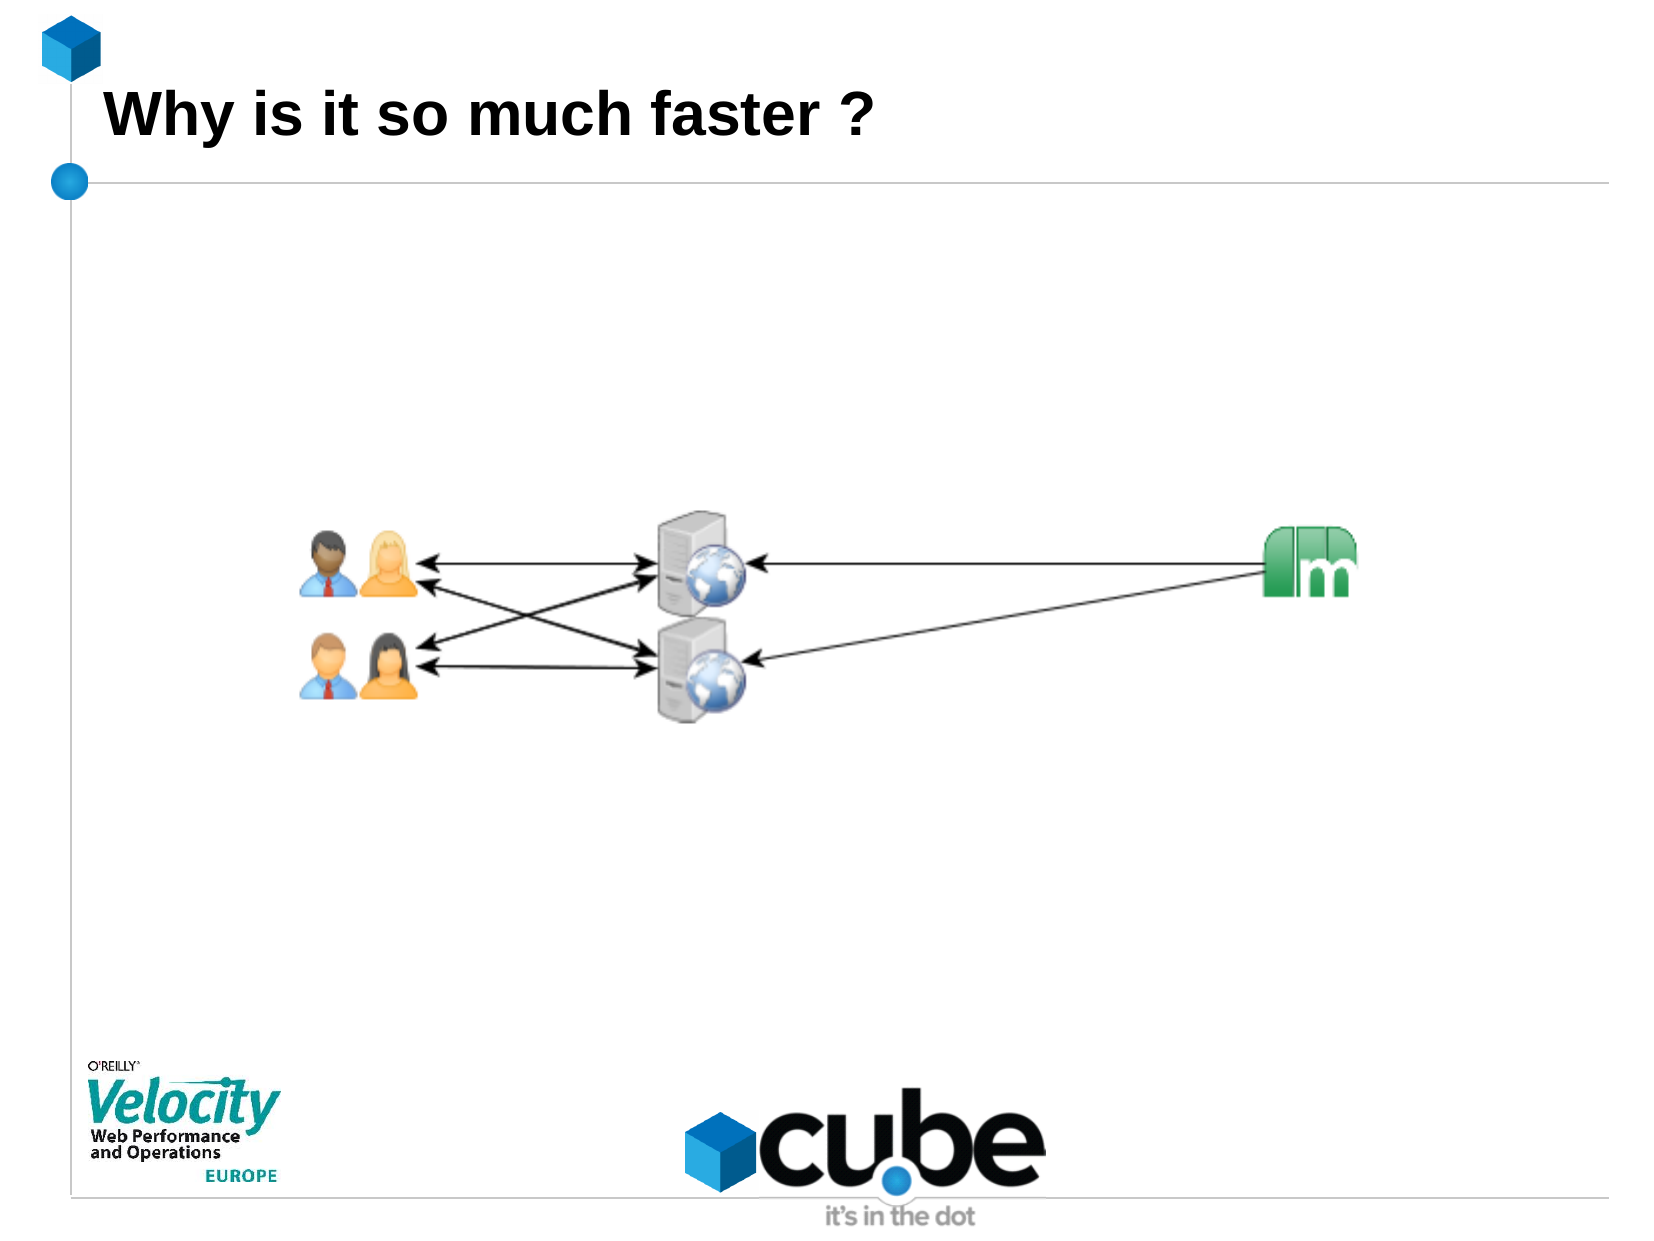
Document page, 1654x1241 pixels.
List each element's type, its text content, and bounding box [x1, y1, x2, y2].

picture [270, 477, 1391, 768]
picture [88, 1061, 281, 1182]
title Why is it so much faster ? [103, 49, 1551, 178]
